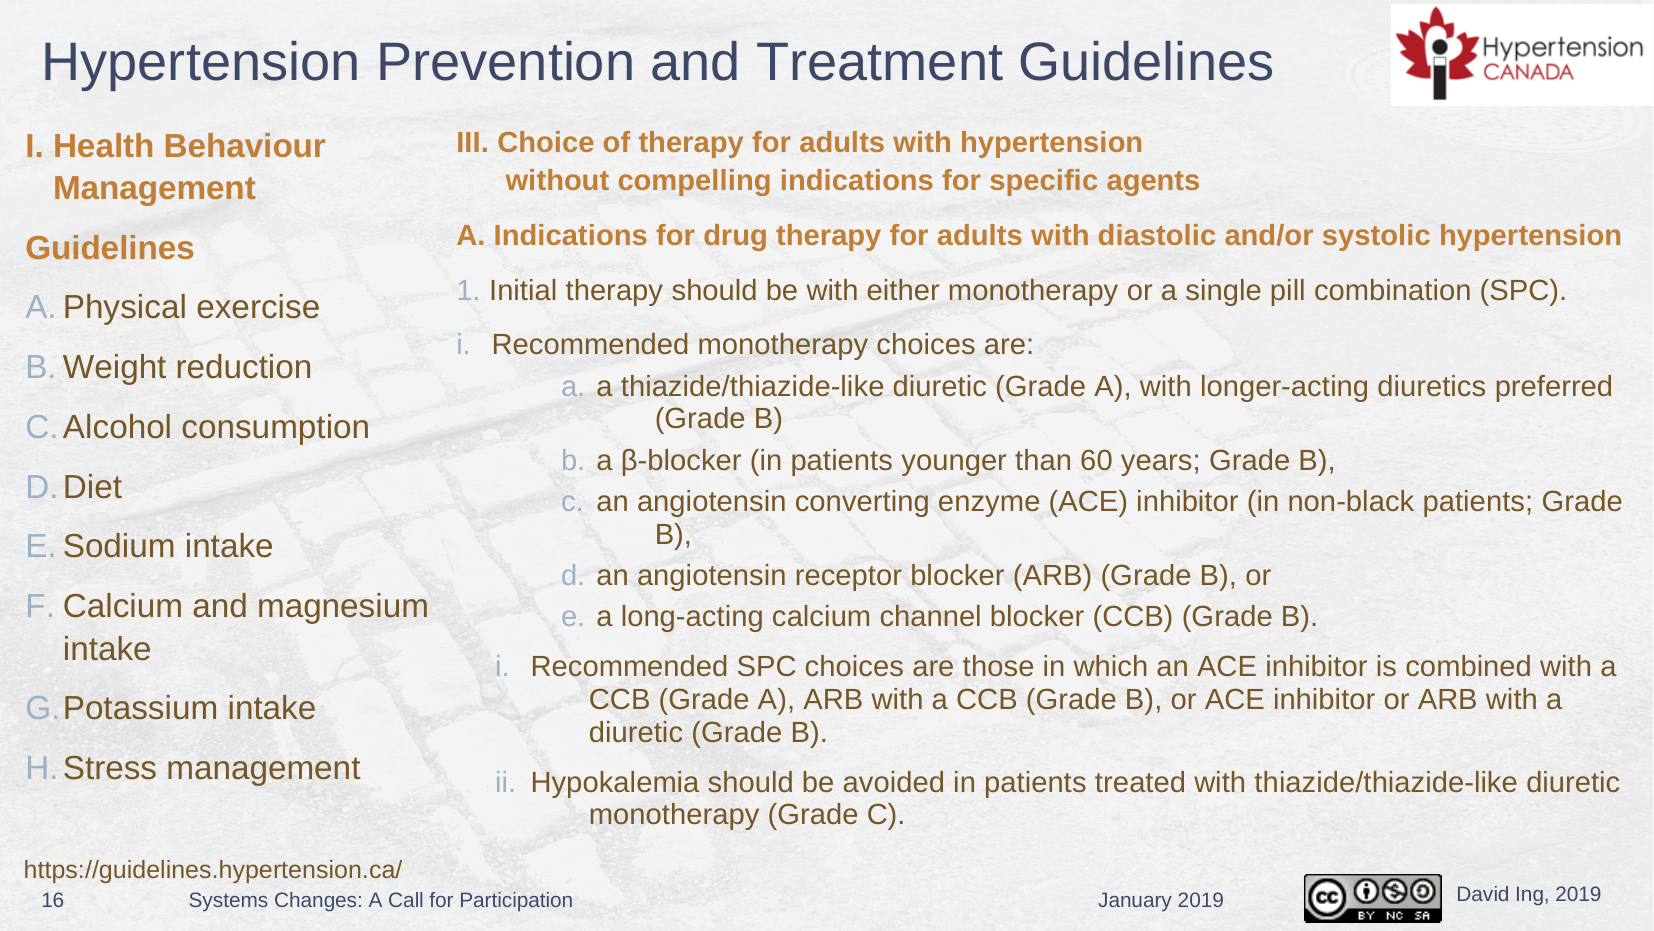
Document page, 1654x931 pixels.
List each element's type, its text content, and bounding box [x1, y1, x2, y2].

list III. Choice of therapy for adults with hypertension without compelling indications for specific agents A. Indications for drug therapy for adults with diastolic and/or systolic hypertension 1. Initial therapy should be with either monotherapy or a single pill combination (SPC). Recommended monotherapy choices are: a thiazide/thiazide-like diuretic (Grade A), with longer-acting diuretics preferred (Grade B) a β-blocker (in patients younger than 60 years; Grade B), an angiotensin converting enzyme (ACE) inhibitor (in non-black patients; Grade B), an angiotensin receptor blocker (ARB) (Grade B), or a long-acting calcium channel blocker (CCB) (Grade B). Recommended SPC choices are those in which an ACE inhibitor is combined with a CCB (Grade A), ARB with a CCB (Grade B), or ACE inhibitor or ARB with a diuretic (Grade B). Hypokalemia should be avoided in patients treated with thiazide/thiazide-like diuretic monotherapy (Grade C). [456, 121, 1639, 869]
picture [0, 0, 1654, 931]
text_box https://guidelines.hypertension.ca/ [8, 848, 1595, 893]
list I. Health Behaviour Management Guidelines Physical exercise Weight reduction Alcohol consumption Diet Sodium intake Calcium and magnesium intake Potassium intake Stress management [25, 121, 456, 787]
title Hypertension Prevention and Treatment Guidelines [41, 30, 1613, 121]
